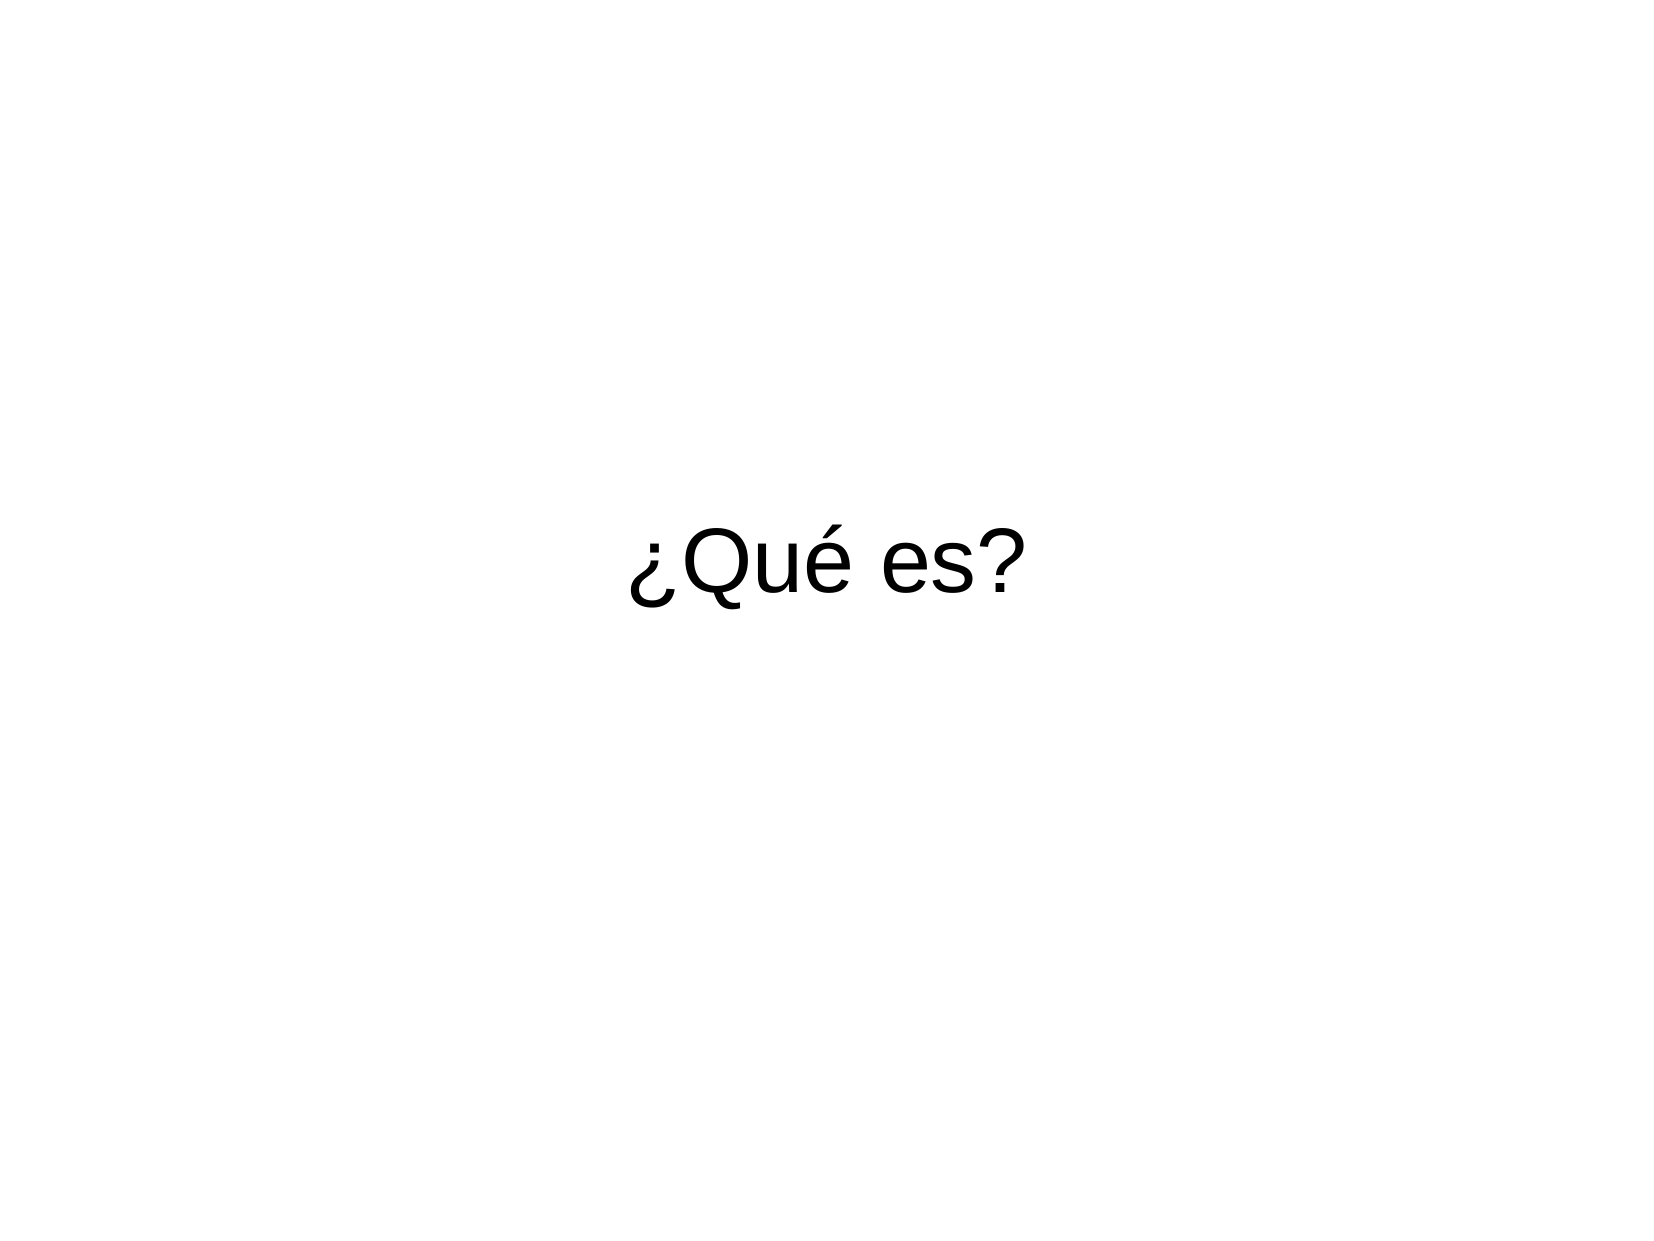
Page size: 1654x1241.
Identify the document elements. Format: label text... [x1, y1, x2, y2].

title ¿Qué es? [82, 462, 1571, 659]
